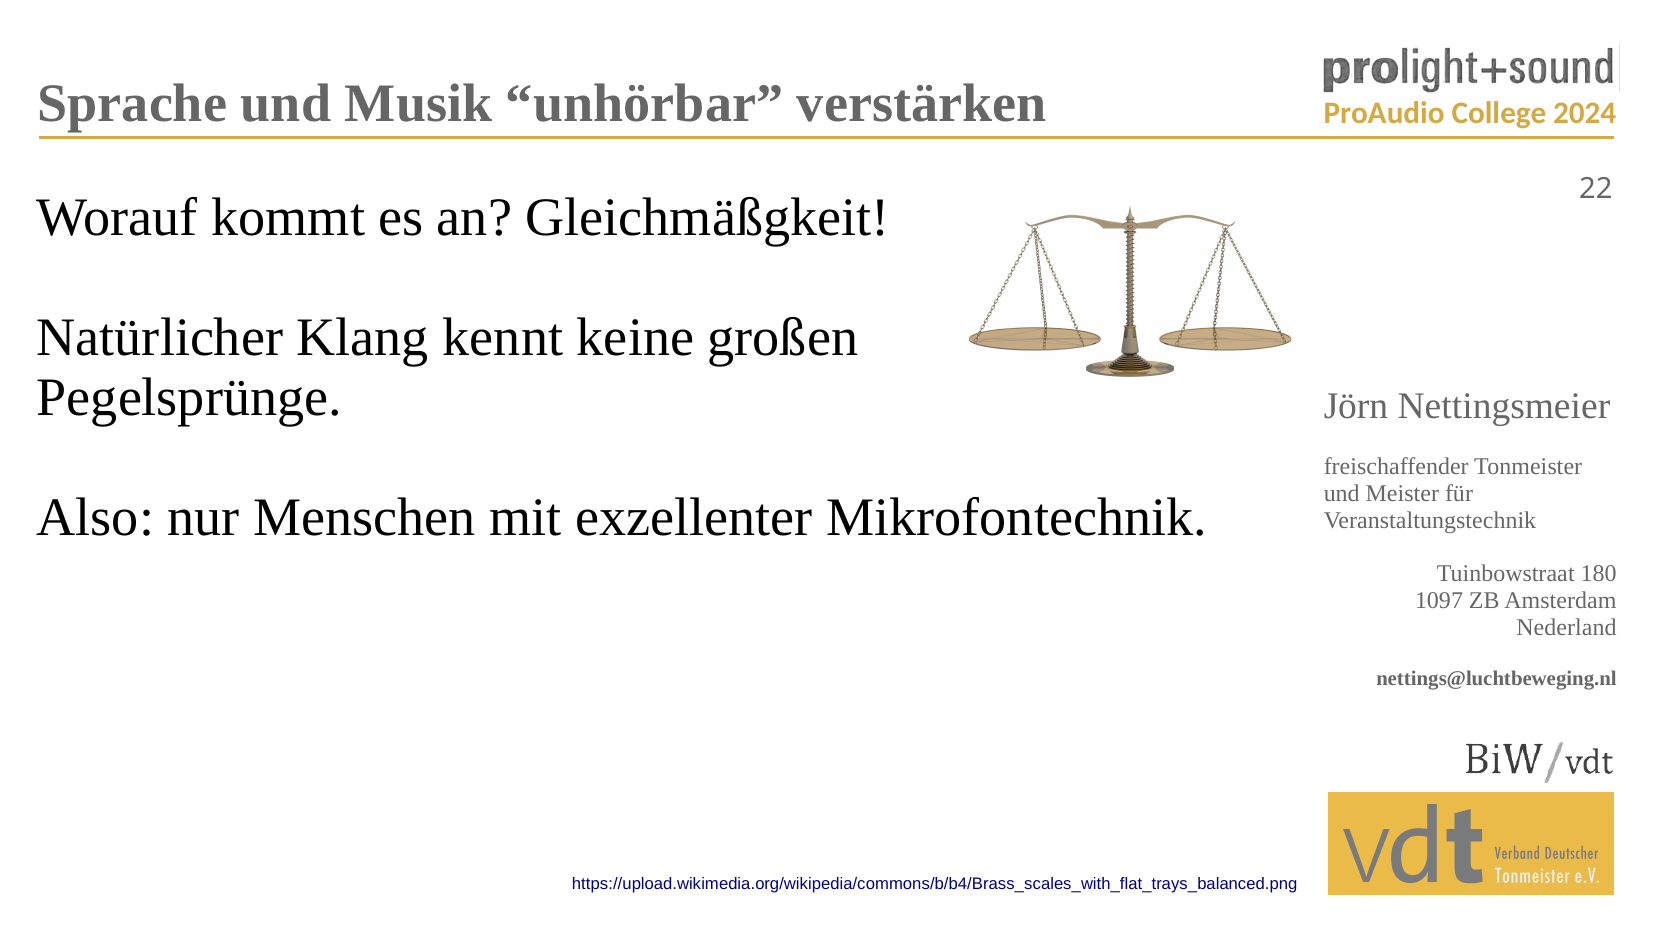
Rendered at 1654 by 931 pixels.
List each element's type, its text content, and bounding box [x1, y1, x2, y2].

list Worauf kommt es an? Gleichmäßgkeit! Natürlicher Klang kennt keine großen Pegelsprünge. Also: nur Menschen mit exzellenter Mikrofontechnik. [36, 187, 1312, 913]
picture [1318, 42, 1620, 93]
title Sprache und Musik “unhörbar” verstärken [37, 43, 1275, 164]
text_box https://upload.wikimedia.org/wikipedia/commons/b/b4/Brass_scales_with_flat_trays_balanced.png [495, 866, 1314, 908]
